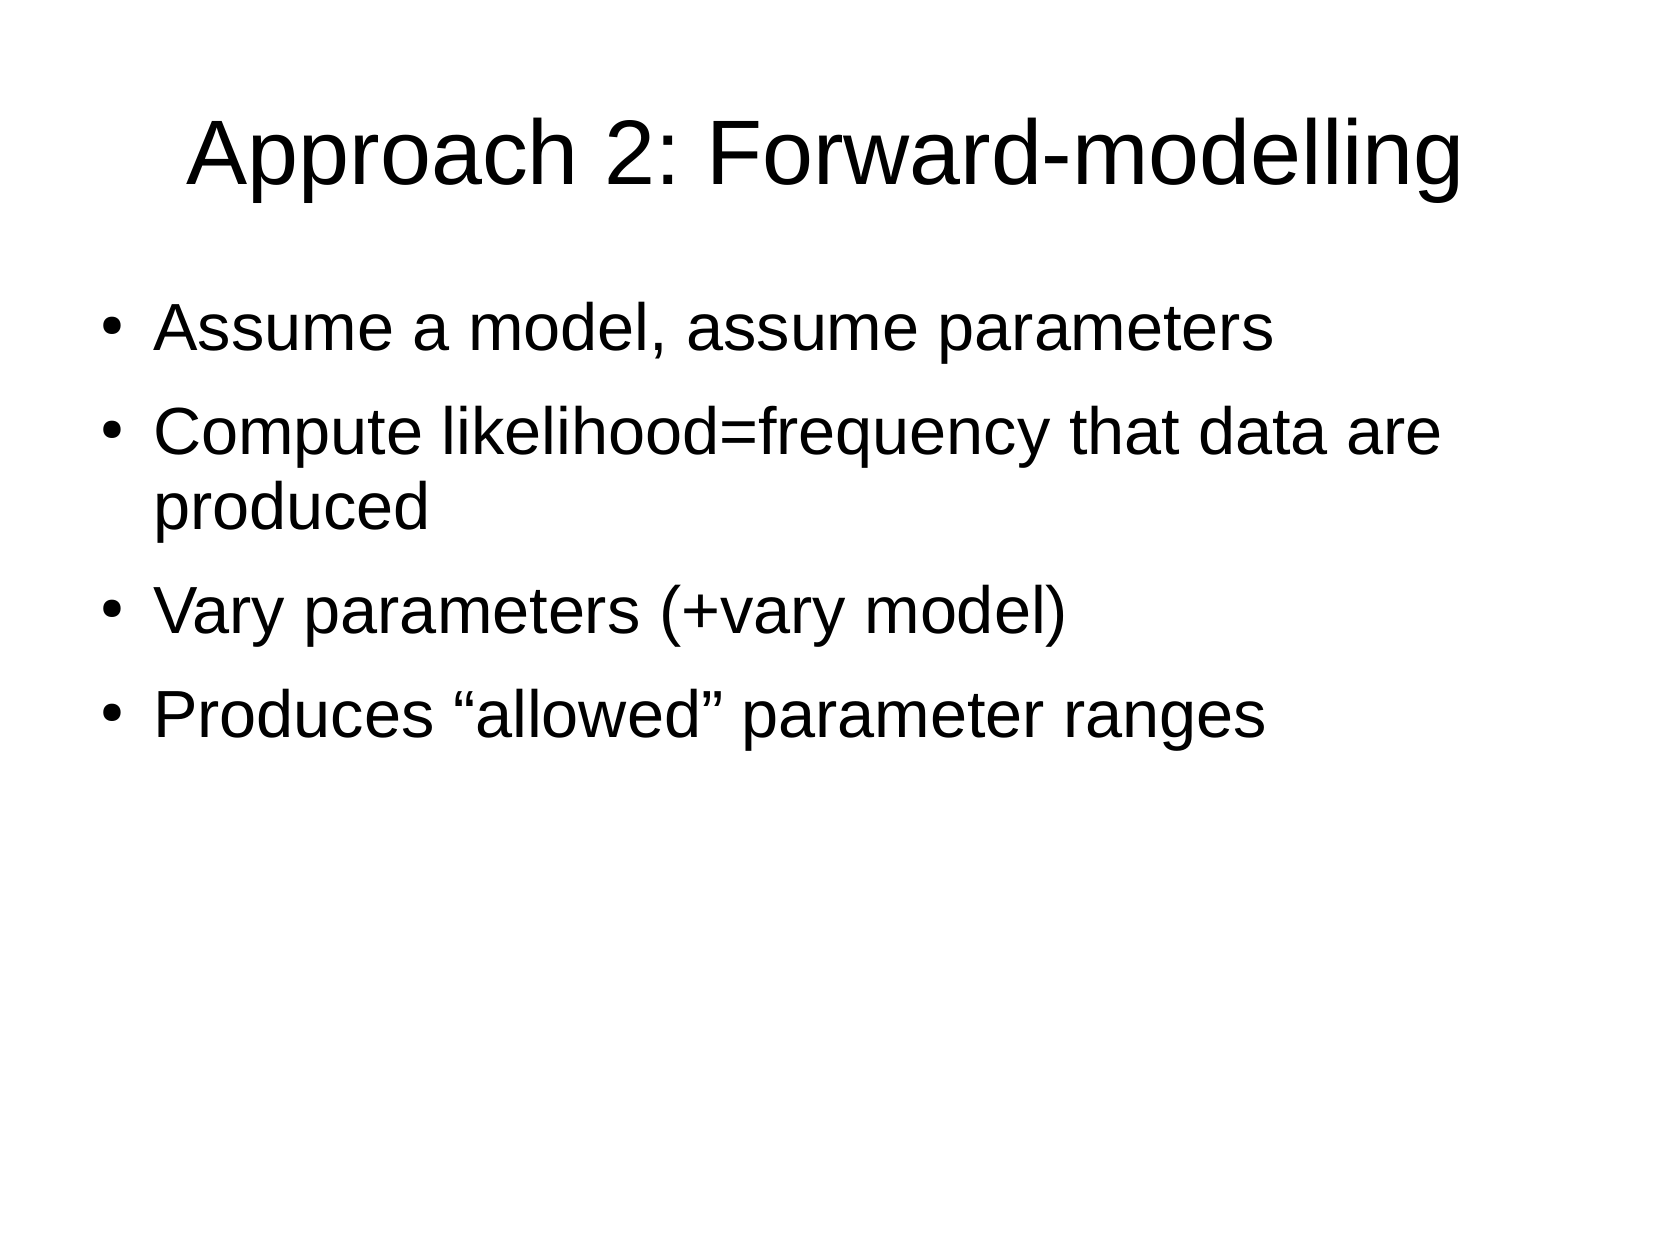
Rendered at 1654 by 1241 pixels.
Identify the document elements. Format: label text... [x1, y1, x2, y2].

list Assume a model, assume parameters Compute likelihood=frequency that data are produced Vary parameters (+vary model) Produces “allowed” parameter ranges [82, 290, 1613, 1241]
title Approach 2: Forward-modelling [82, 49, 1571, 257]
